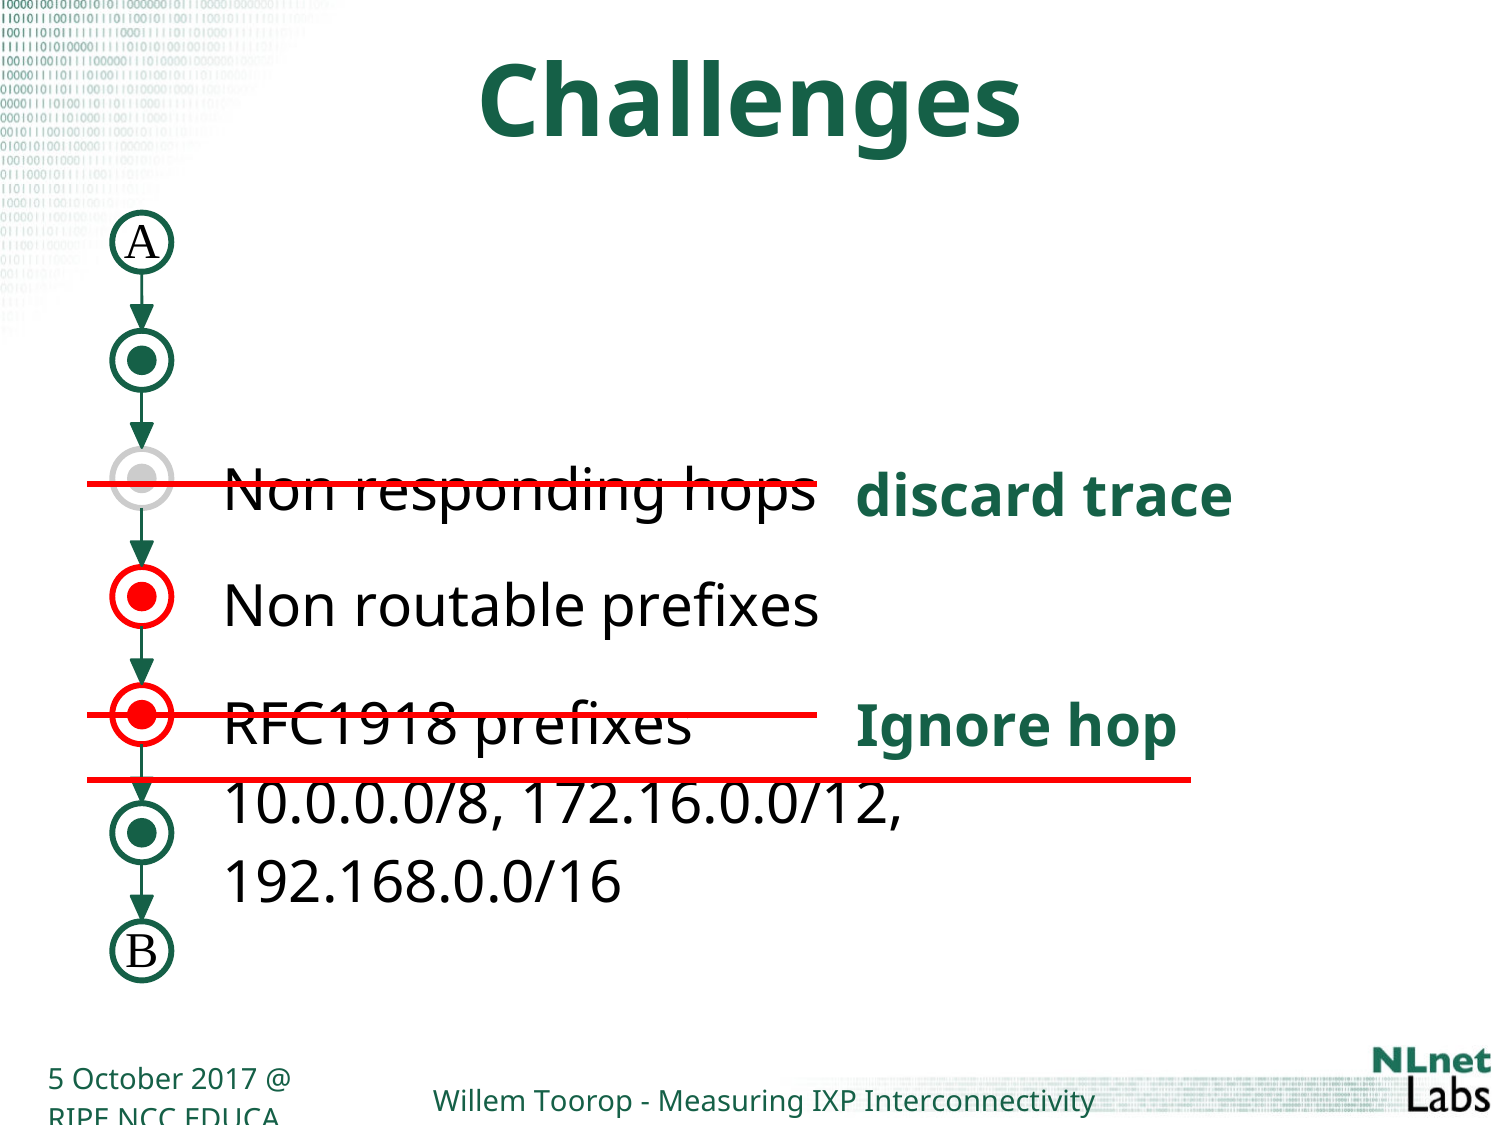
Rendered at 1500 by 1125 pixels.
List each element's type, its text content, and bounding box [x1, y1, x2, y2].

text_box discard trace [541, 454, 1235, 522]
text_box Non routable prefixes [100, 564, 1258, 633]
text_box B [112, 921, 172, 981]
picture [775, 1037, 1492, 1124]
text_box [127, 345, 157, 376]
text_box RFC1918 prefixes 10.0.0.0/8, 172.16.0.0/12, 192.168.0.0/16 [100, 682, 1258, 816]
picture [116, 334, 168, 365]
text_box Non responding hops [100, 487, 541, 518]
title Challenges [75, 3, 1425, 192]
text_box A [112, 212, 172, 272]
picture [0, 0, 365, 365]
text_box Ignore hop [668, 684, 1194, 752]
text_box Non responding hops [100, 448, 1258, 518]
text_box [127, 817, 157, 848]
